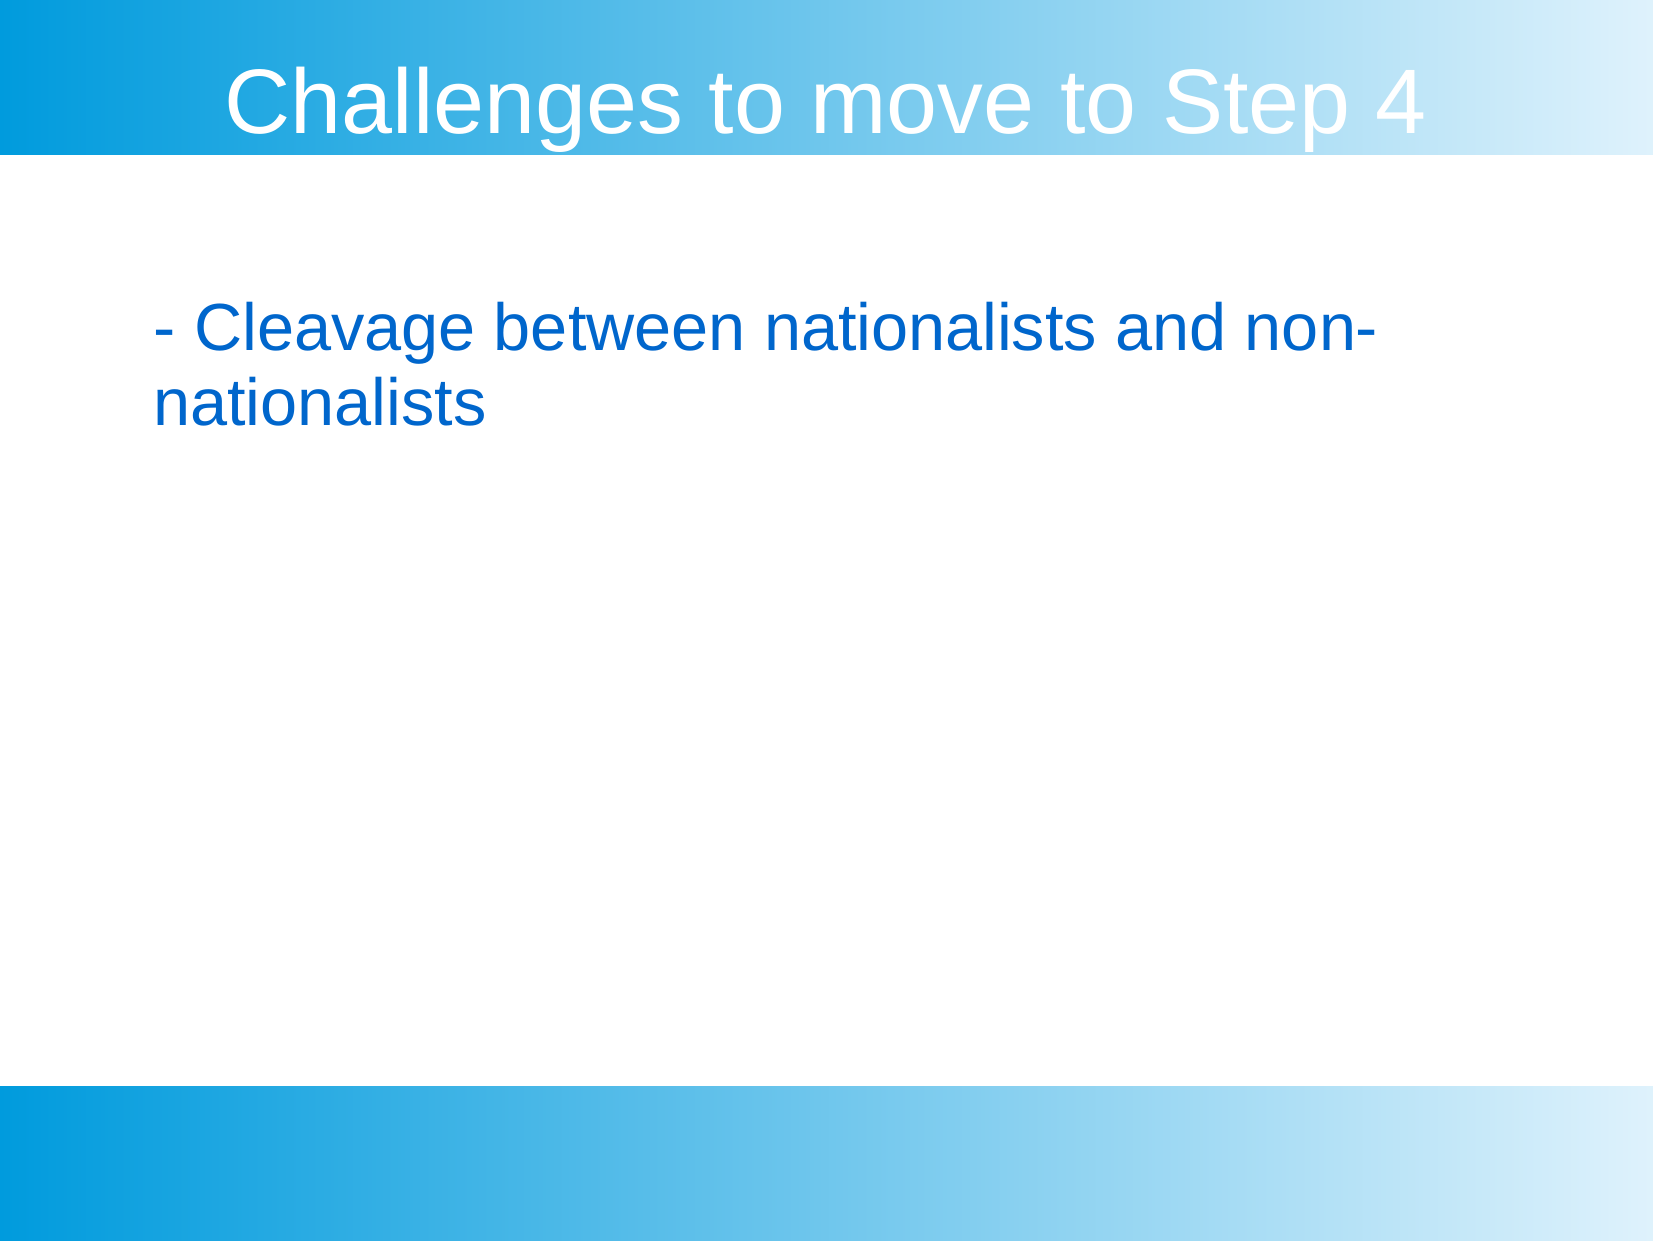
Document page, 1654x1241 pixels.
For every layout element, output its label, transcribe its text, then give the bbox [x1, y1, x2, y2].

title Challenges to move to Step 4 [82, 49, 1571, 155]
list - Cleavage between nationalists and non-nationalists [82, 290, 1571, 1010]
